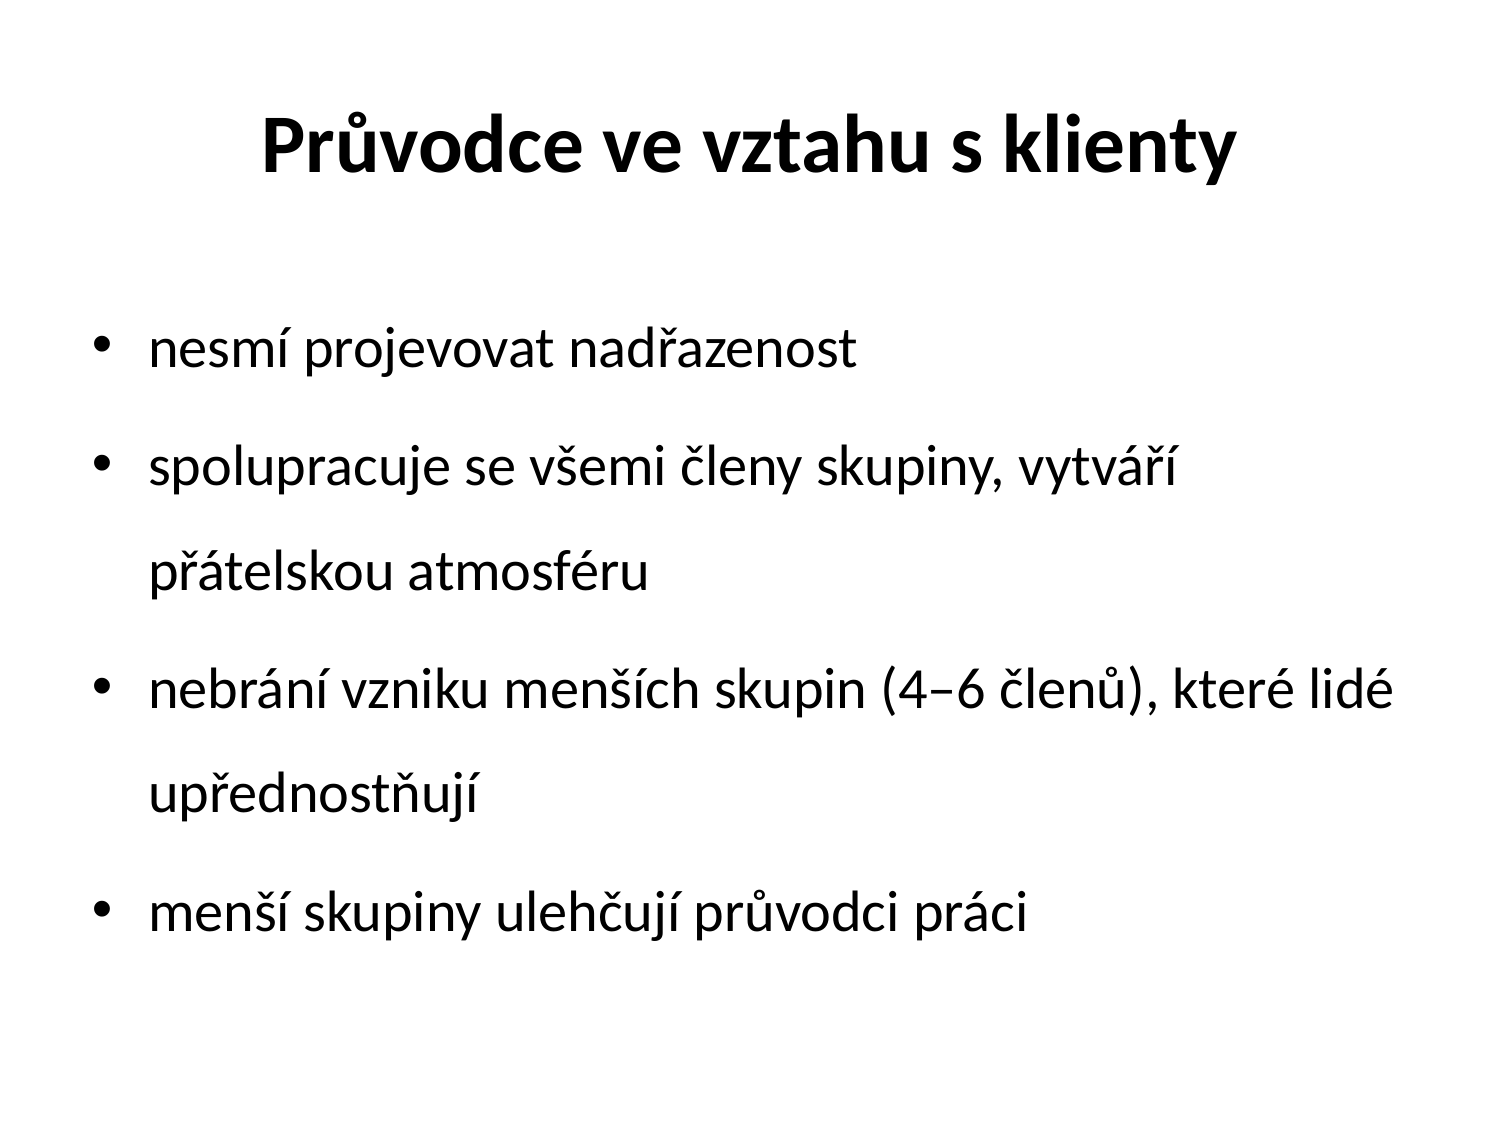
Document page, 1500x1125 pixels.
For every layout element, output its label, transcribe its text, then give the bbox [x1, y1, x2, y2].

list nesmí projevovat nadřazenost spolupracuje se všemi členy skupiny, vytváří přátelskou atmosféru nebrání vzniku menších skupin (4–6 členů), které lidé upřednostňují menší skupiny ulehčují průvodci práci [76, 267, 1427, 1120]
title Průvodce ve vztahu s klienty [75, 45, 1426, 233]
